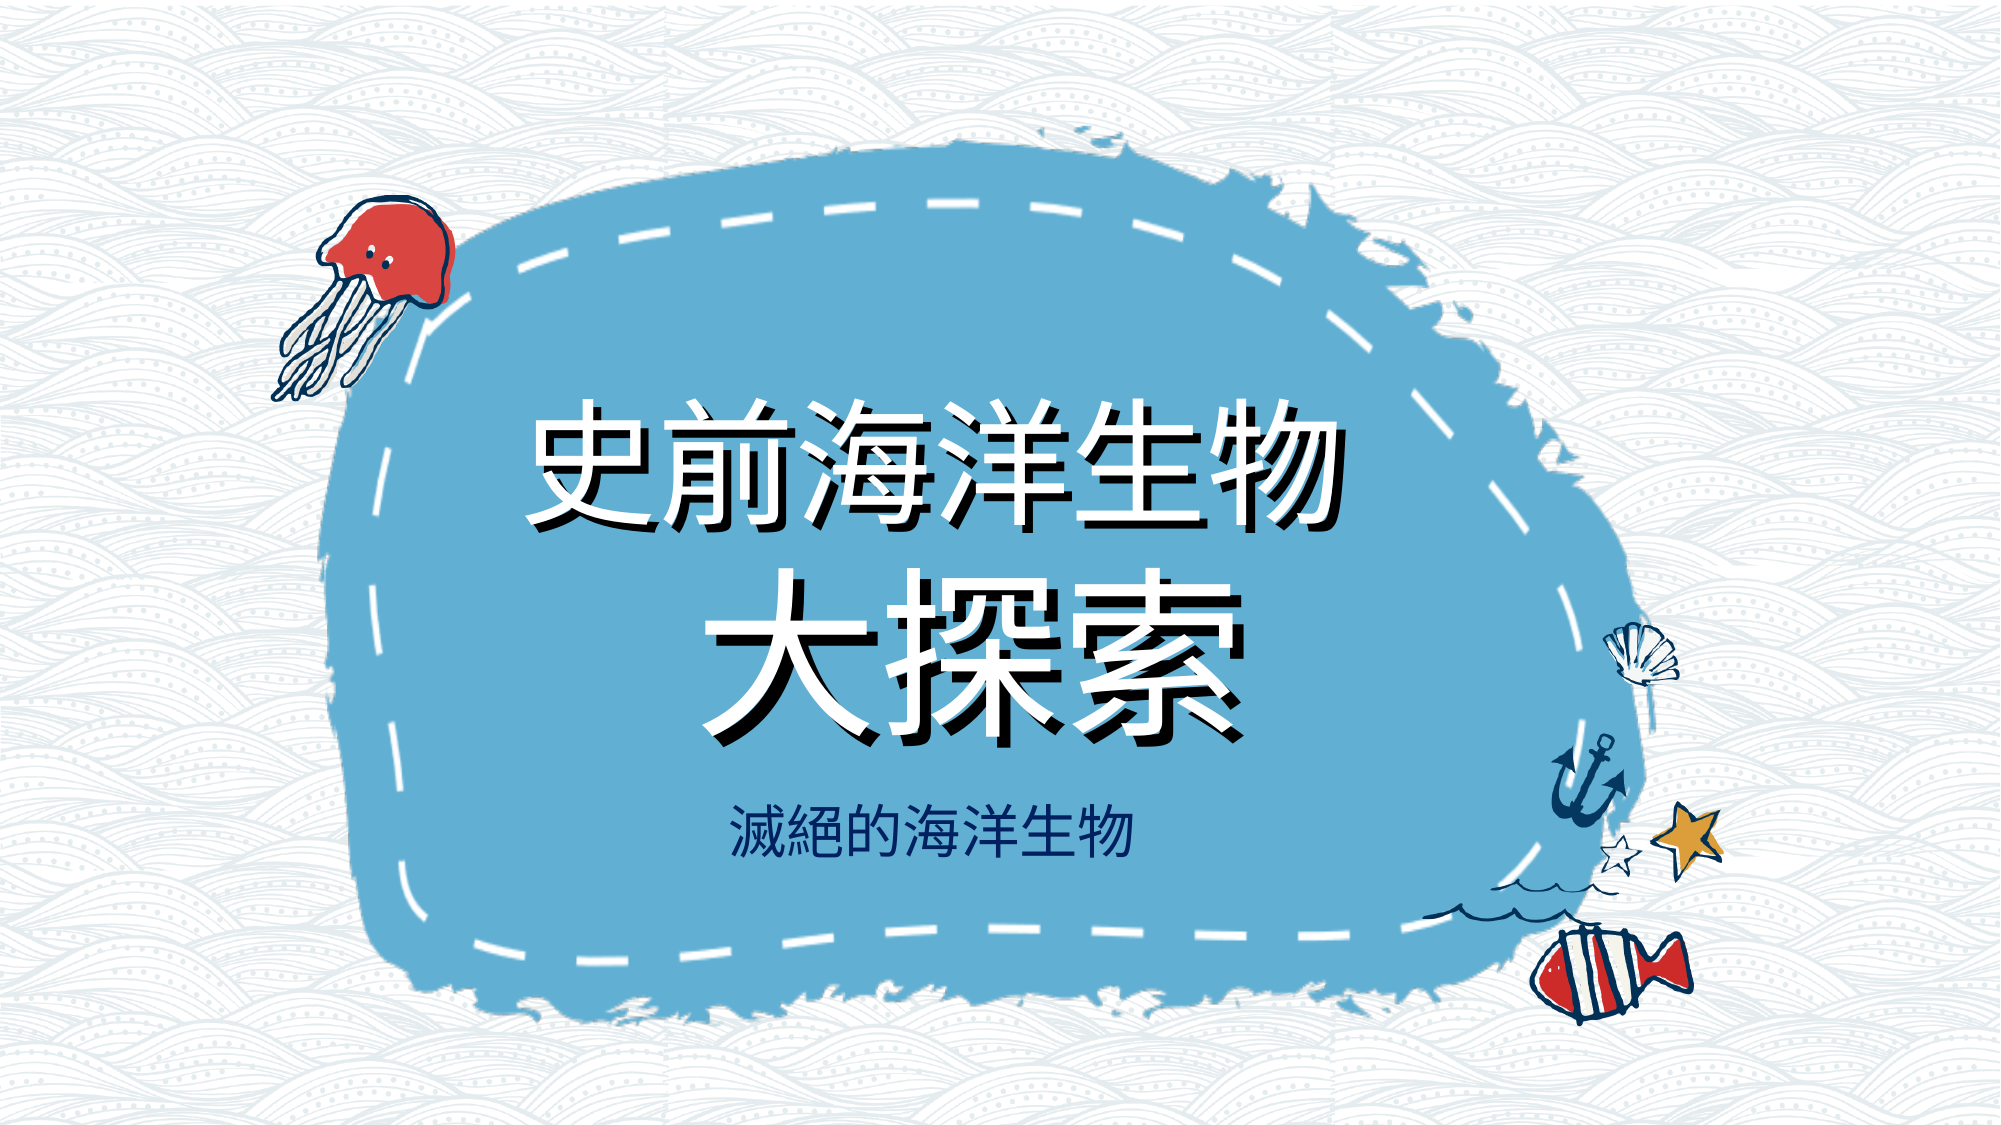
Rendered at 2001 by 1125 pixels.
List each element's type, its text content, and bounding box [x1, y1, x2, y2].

text_box 大探索 [445, 551, 1494, 770]
text_box 滅絕的海洋生物 [610, 796, 1254, 874]
text_box 史前海洋生物 [344, 334, 1520, 552]
